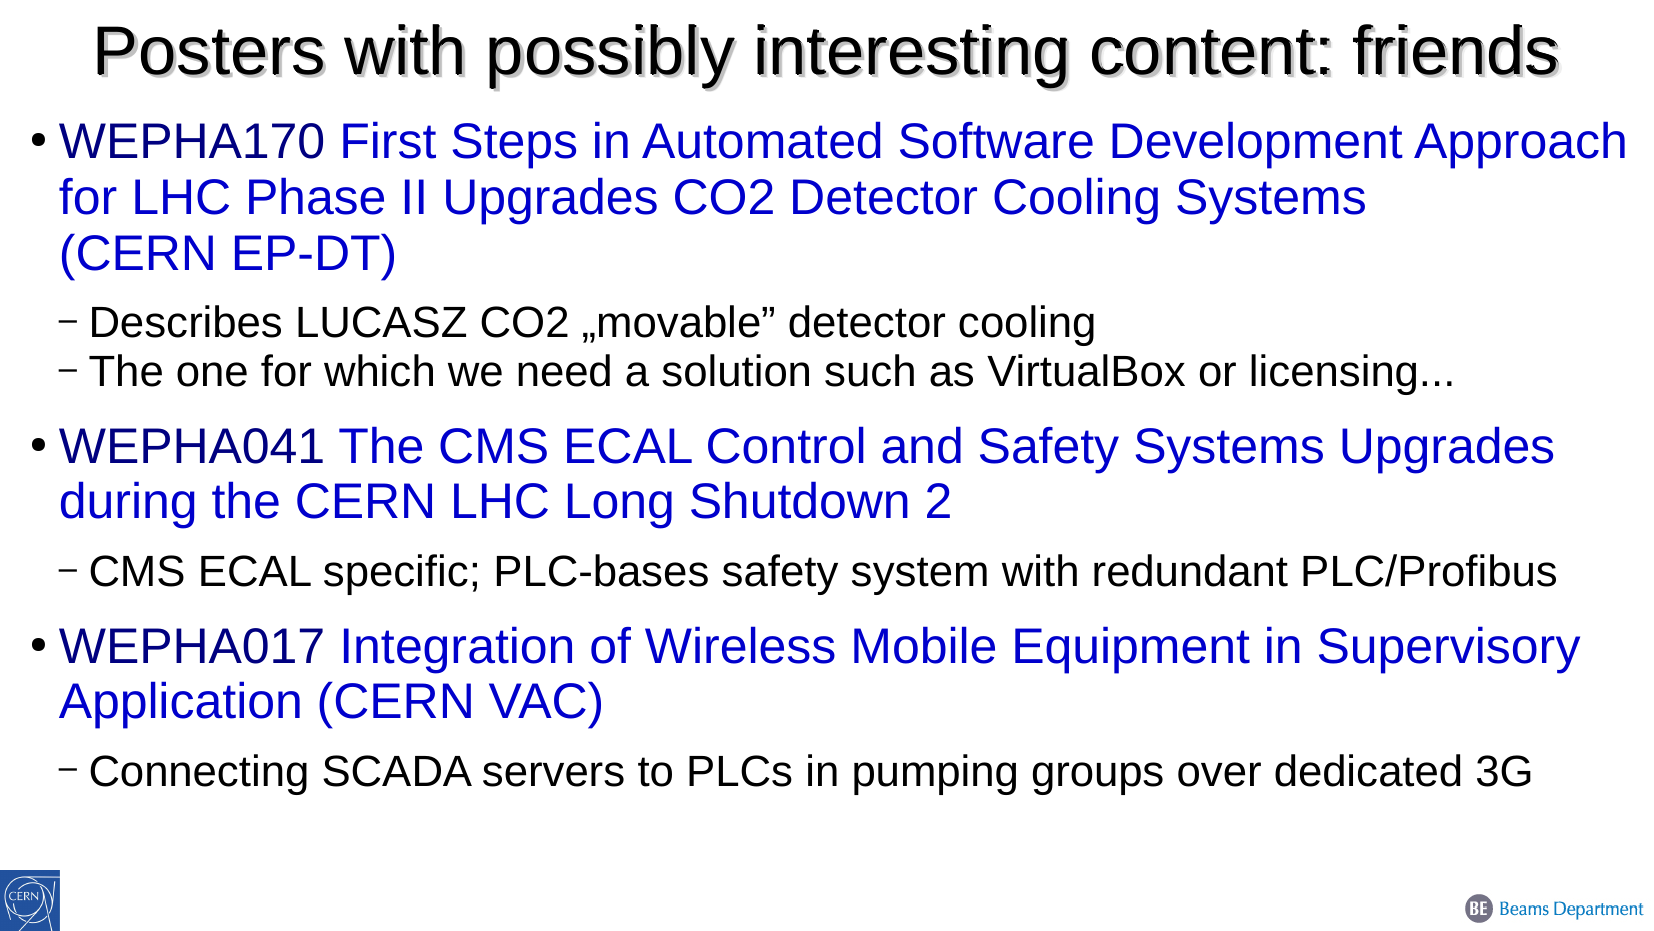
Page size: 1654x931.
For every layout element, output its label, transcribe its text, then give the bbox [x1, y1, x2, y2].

picture [1452, 882, 1654, 931]
picture [0, 871, 60, 931]
list WEPHA170 First Steps in Automated Software Development Approach for LHC Phase II Upgrades CO2 Detector Cooling Systems (CERN EP-DT) Describes LUCASZ CO2 „movable” detector cooling The one for which we need a solution such as VirtualBox or licensing... WEPHA041 The CMS ECAL Control and Safety Systems Upgrades during the CERN LHC Long Shutdown 2 CMS ECAL specific; PLC-bases safety system with redundant PLC/Profibus WEPHA017 Integration of Wireless Mobile Equipment in Supervisory Application (CERN VAC) Connecting SCADA servers to PLCs in pumping groups over dedicated 3G [0, 113, 1654, 871]
title Posters with possibly interesting content: friends [35, 11, 1619, 90]
